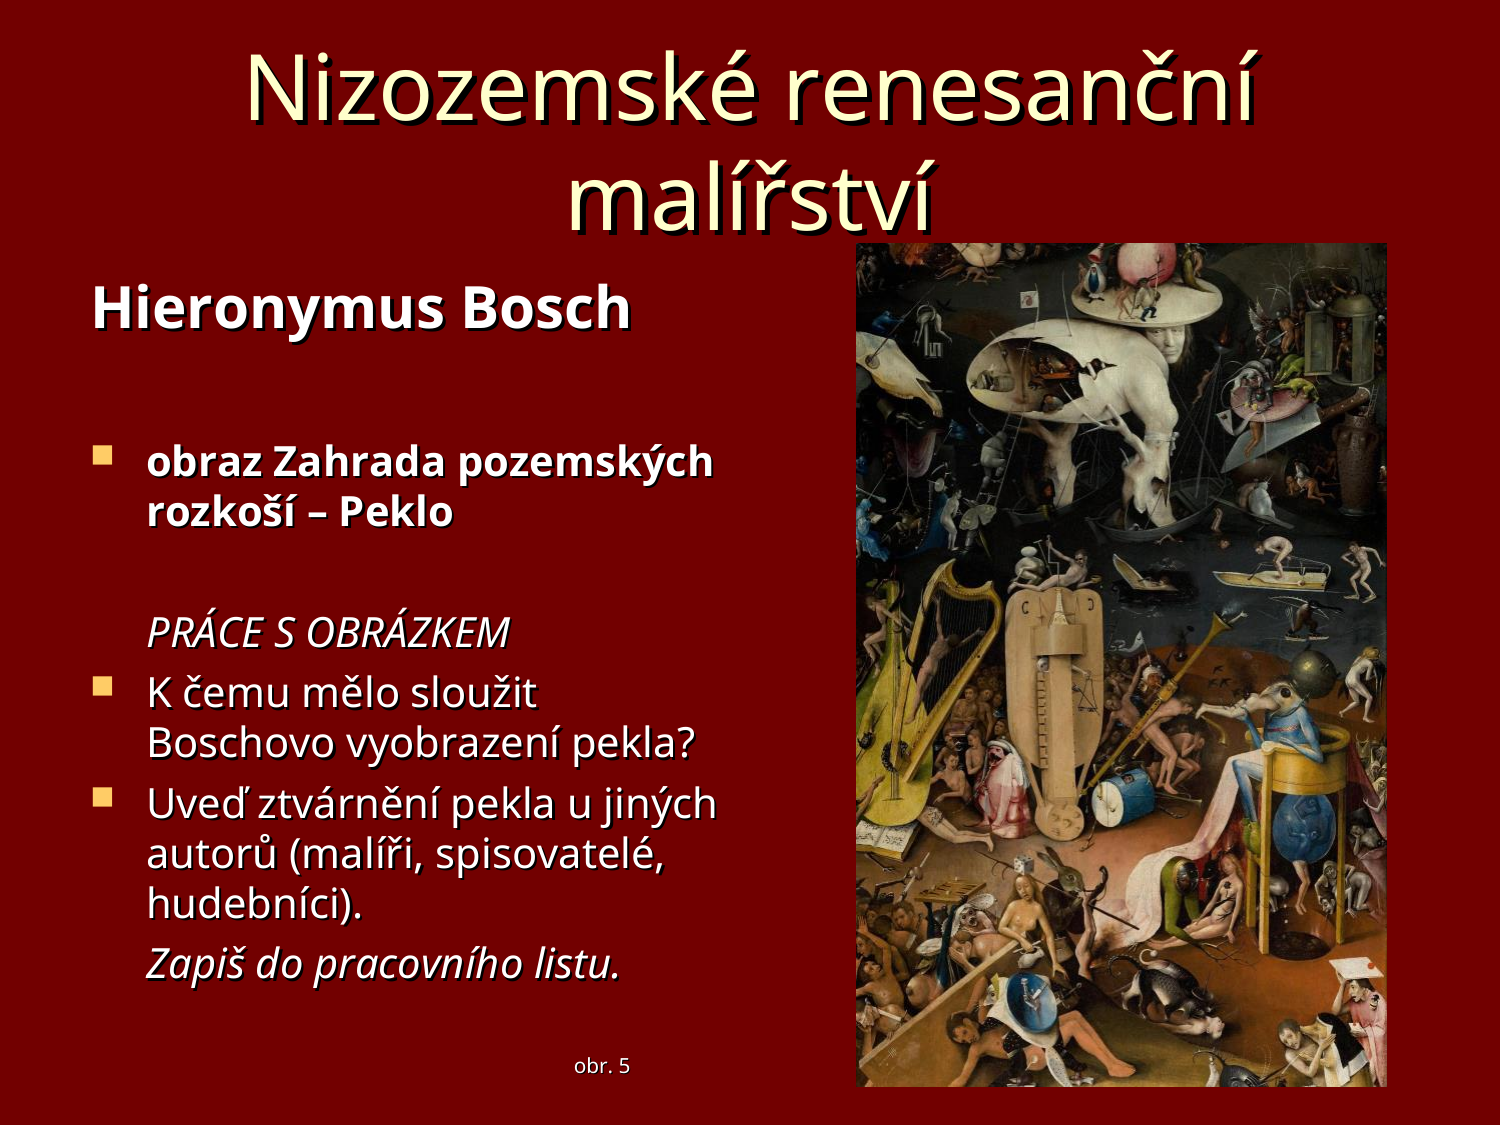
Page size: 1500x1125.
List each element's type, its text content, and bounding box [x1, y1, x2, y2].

list Hieronymus Bosch obraz Zahrada pozemských rozkoší – Peklo PRÁCE S OBRÁZKEM K čemu mělo sloužit Boschovo vyobrazení pekla? Uveď ztvárnění pekla u jiných autorů (malíři, spisovatelé, hudebníci). Zapiš do pracovního listu. obr. 5 [75, 262, 738, 1095]
title Nizozemské renesanční malířství [75, 45, 1426, 233]
text_box [856, 243, 1387, 1088]
